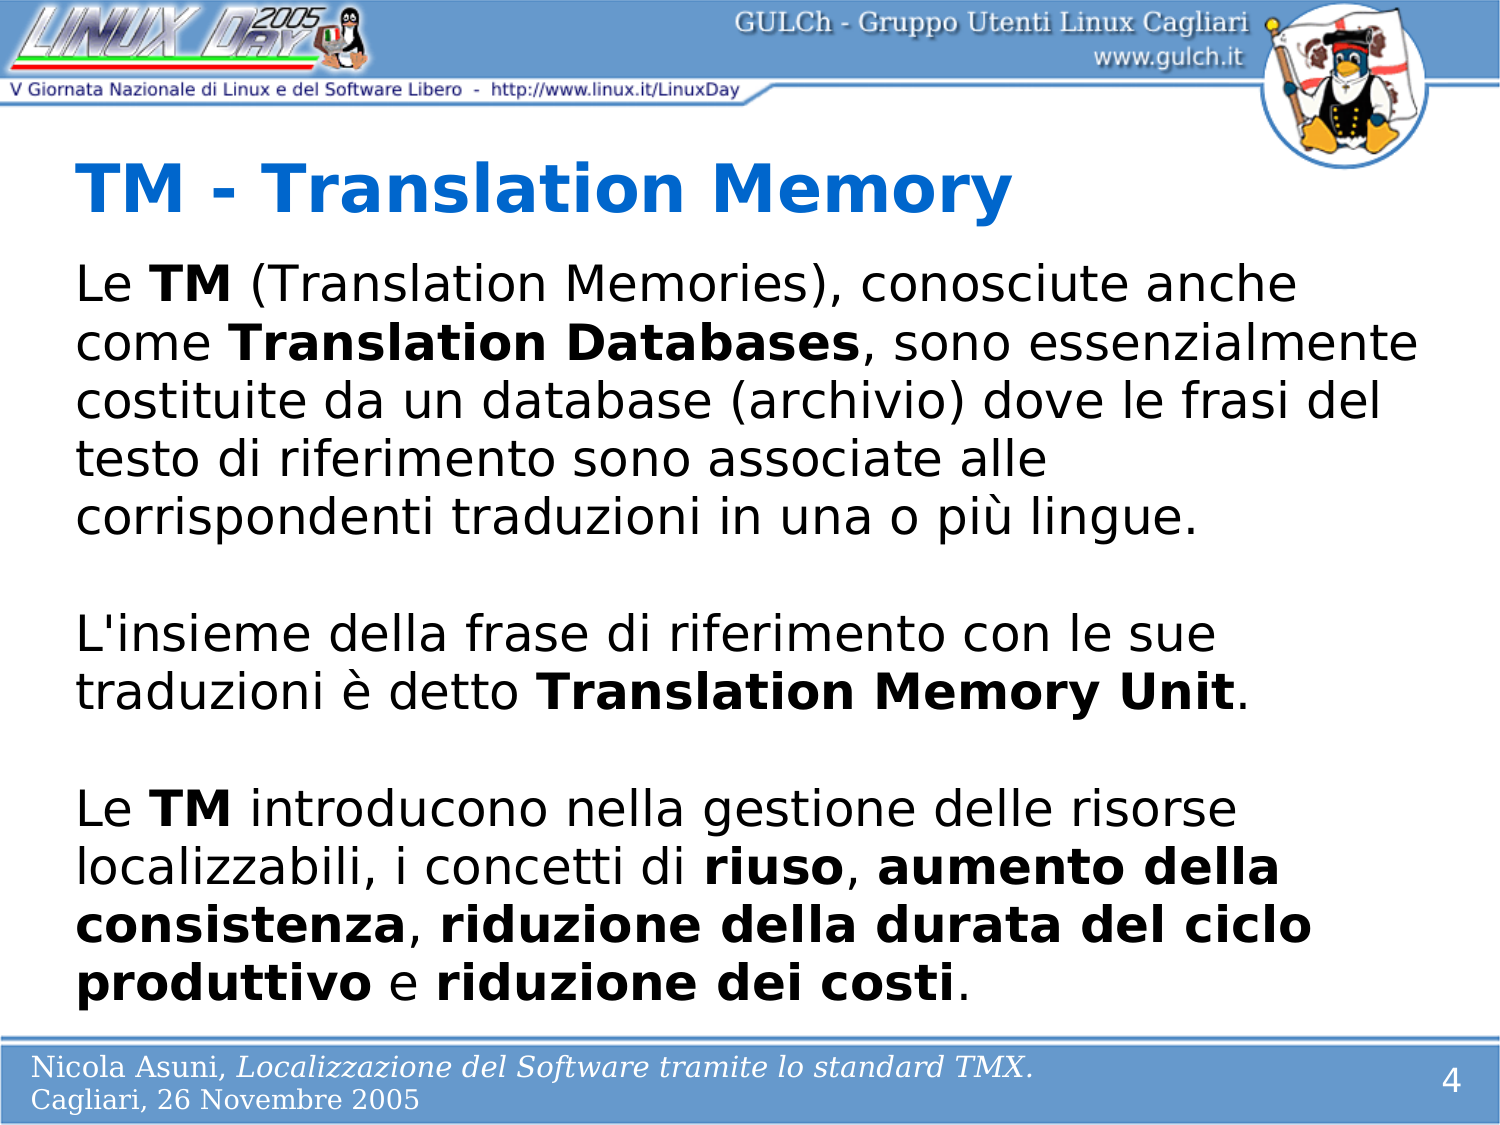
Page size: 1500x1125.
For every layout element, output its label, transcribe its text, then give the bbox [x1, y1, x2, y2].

picture [0, 0, 1500, 1125]
text_box Le TM (Translation Memories), conosciute anche come Translation Databases, sono essenzialmente costituite da un database (archivio) dove le frasi del testo di riferimento sono associate alle corrispondenti traduzioni in una o più lingue. L'insieme della frase di riferimento con le sue traduzioni è detto Translation Memory Unit. Le TM introducono nella gestione delle risorse localizzabili, i concetti di riuso, aumento della consistenza, riduzione della durata del ciclo produttivo e riduzione dei costi. [75, 255, 1426, 1013]
text_box TM - Translation Memory [75, 149, 1016, 228]
